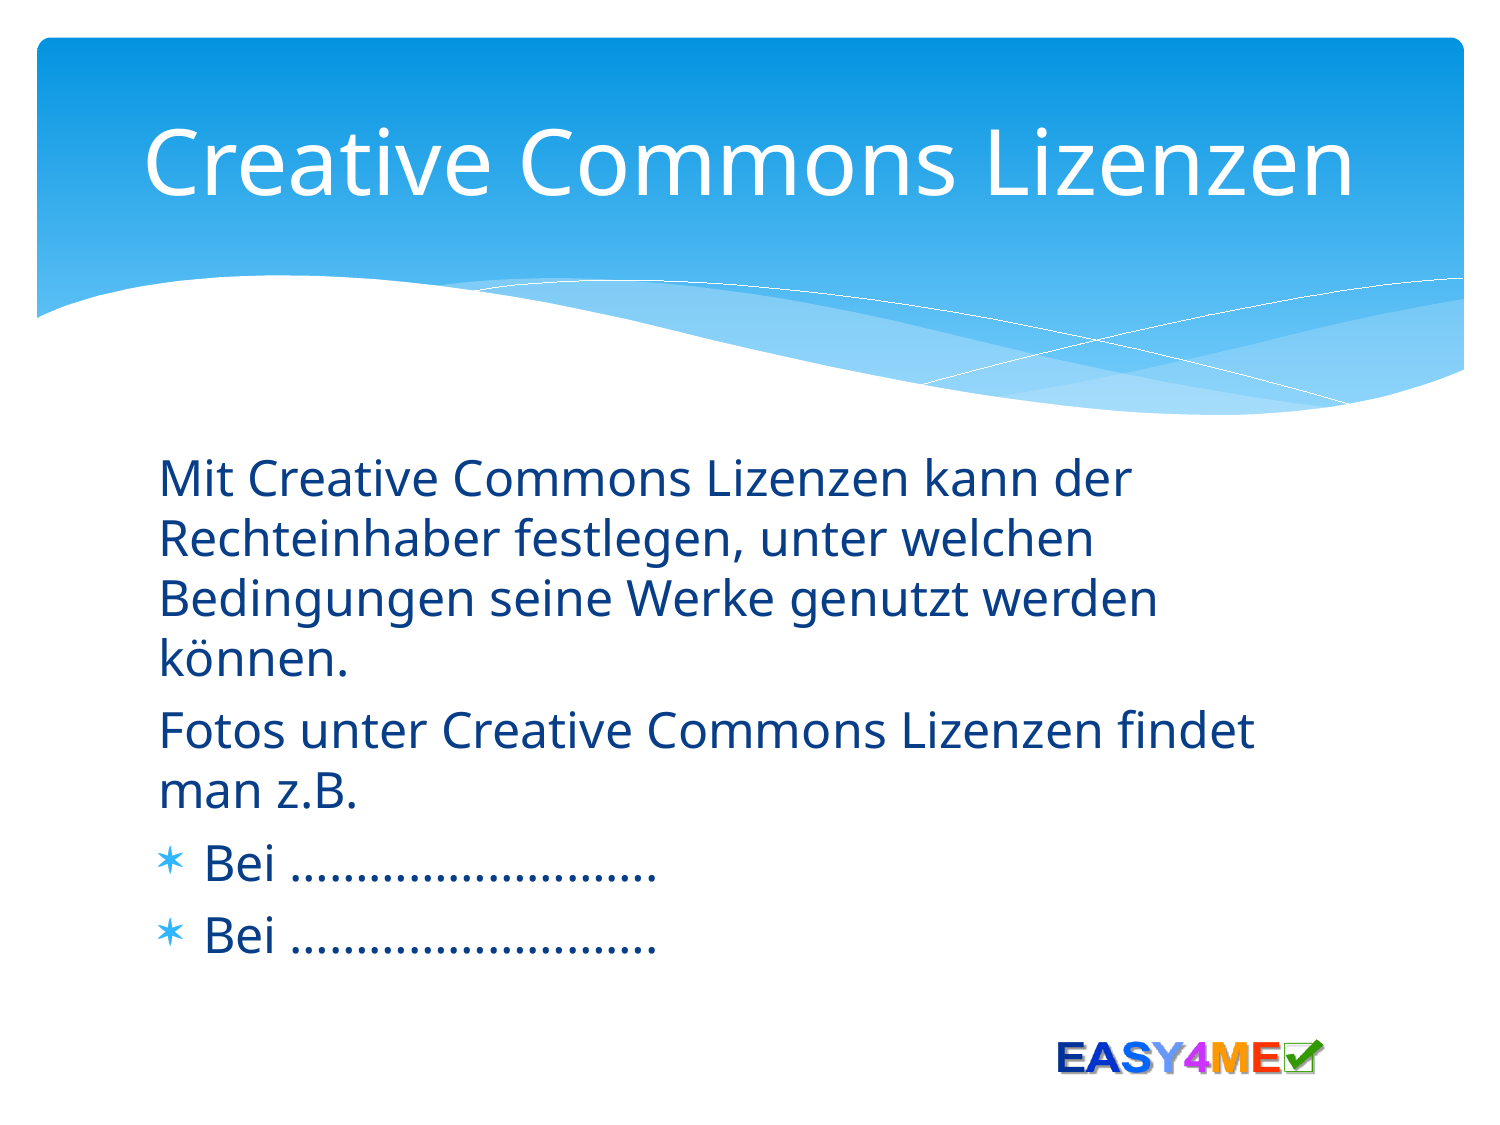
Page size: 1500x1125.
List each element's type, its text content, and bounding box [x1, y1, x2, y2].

list Mit Creative Commons Lizenzen kann der Rechteinhaber festlegen, unter welchen Bedingungen seine Werke genutzt werden können. Fotos unter Creative Commons Lizenzen findet man z.B. Bei ………………………. Bei ………………………. [143, 438, 1359, 1005]
title Creative Commons Lizenzen [75, 55, 1426, 262]
picture [1049, 1033, 1334, 1079]
